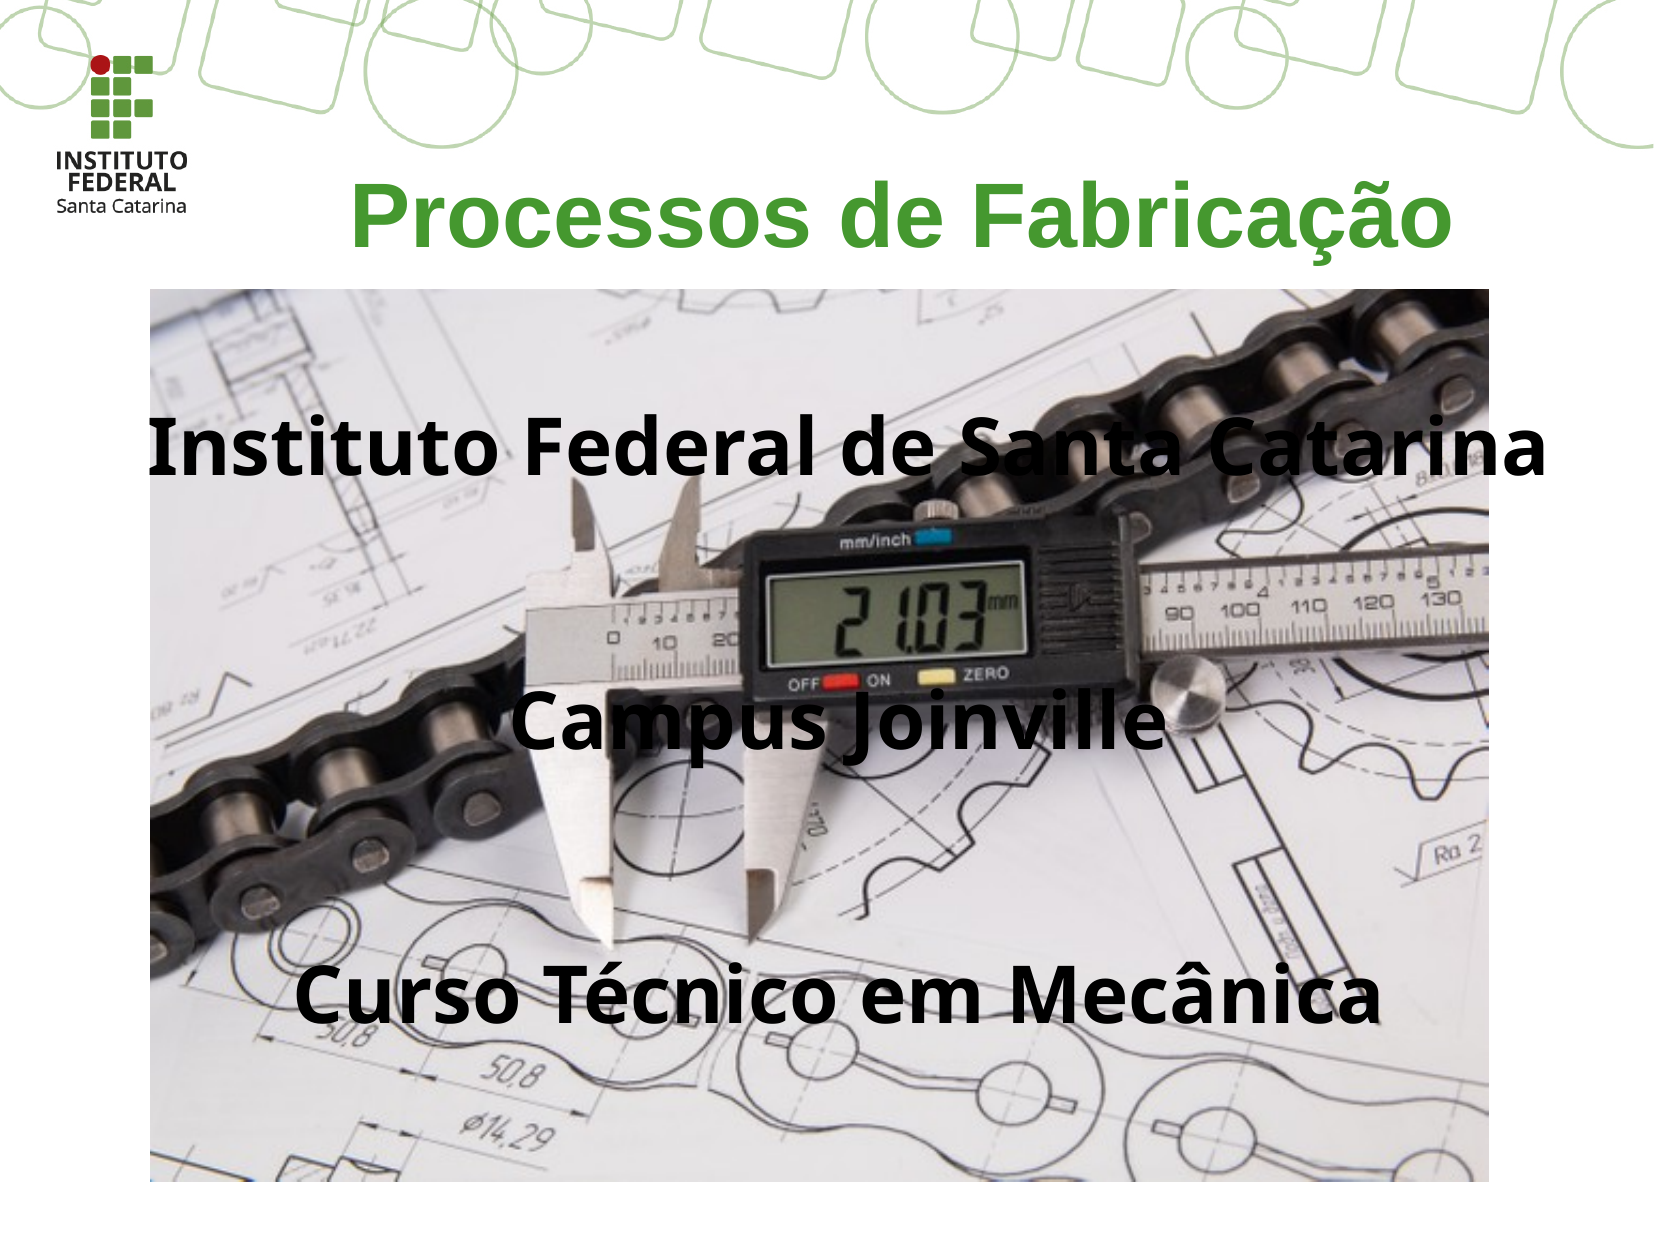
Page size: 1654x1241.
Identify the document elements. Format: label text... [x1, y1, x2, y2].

list Instituto Federal de Santa Catarina Campus Joinville Curso Técnico em Mecânica [59, 389, 1571, 1130]
title Processos de Fabricação [259, 111, 1571, 319]
picture [0, 0, 1654, 1182]
